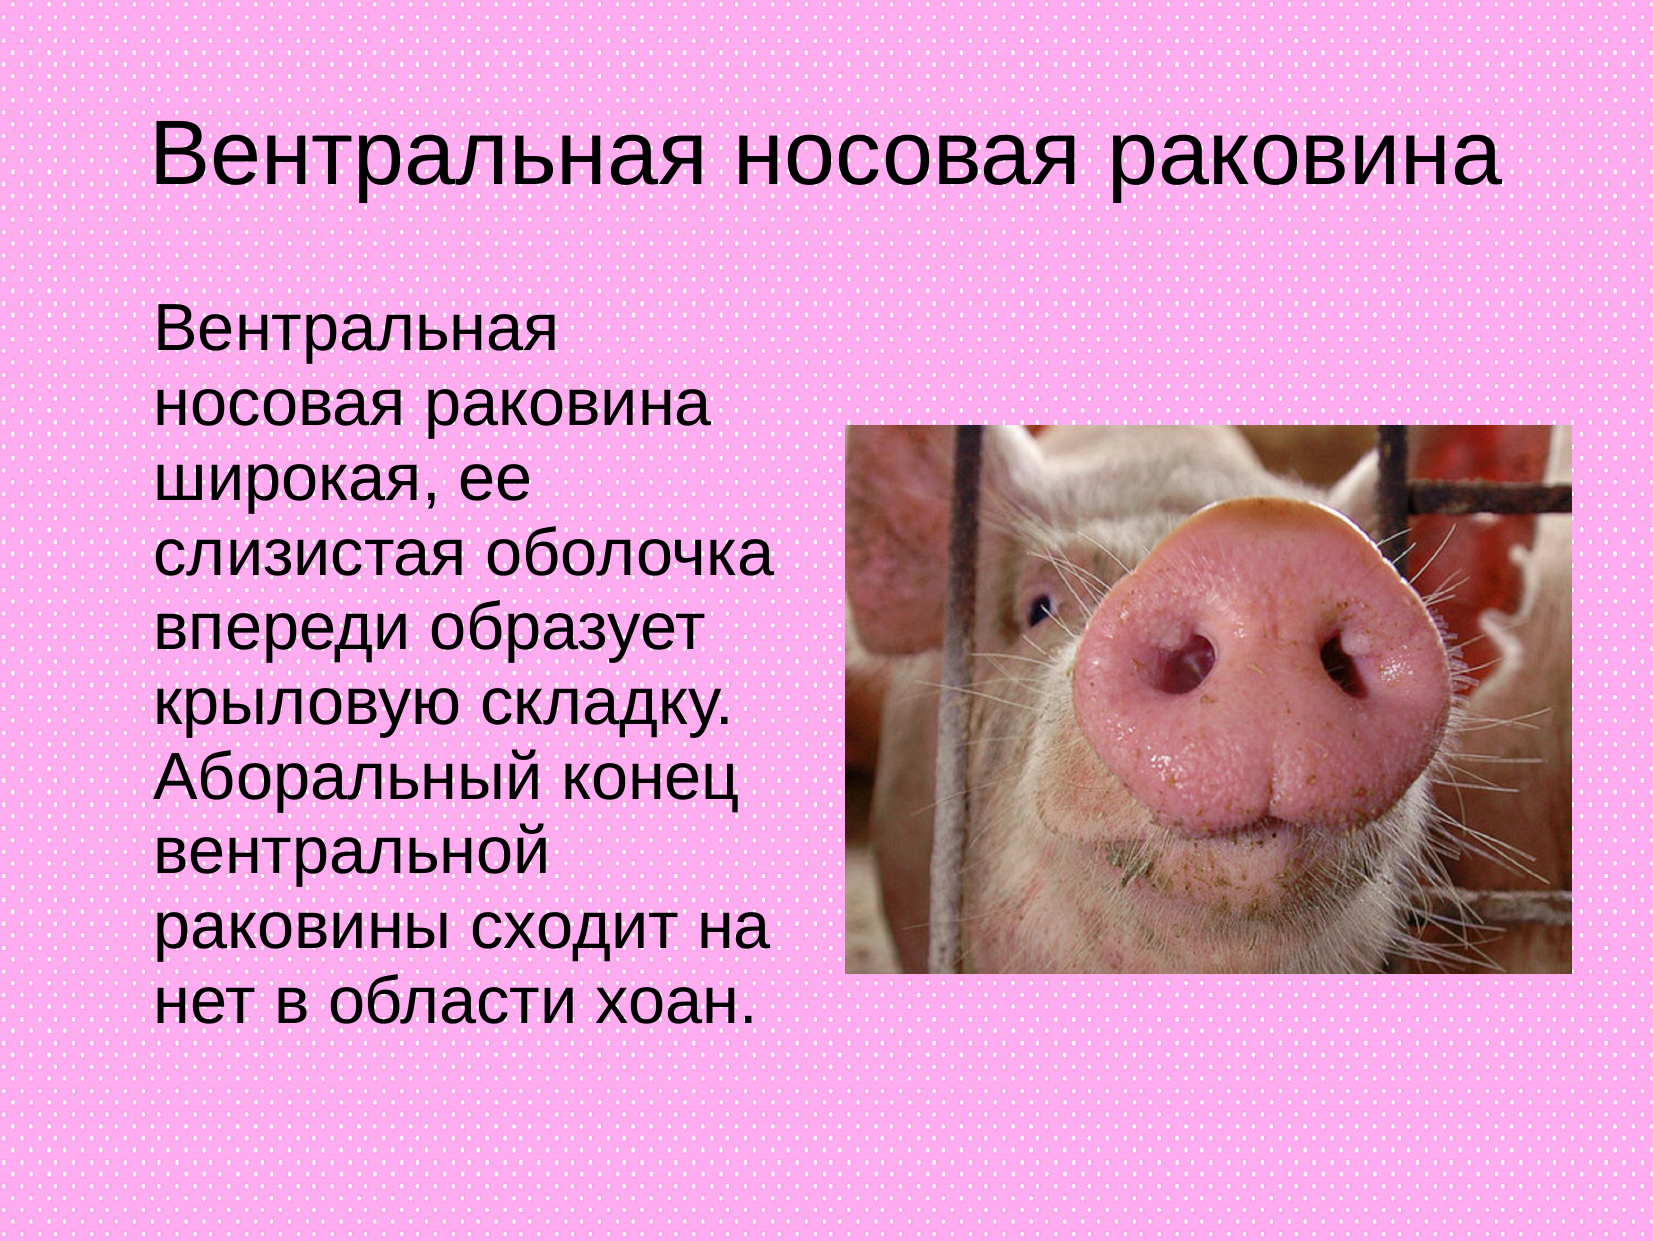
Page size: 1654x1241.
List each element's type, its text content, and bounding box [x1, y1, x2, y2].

title Вентральная носовая раковина [82, 49, 1571, 257]
list Вентральная носовая раковина широкая, ее слизистая оболочка впереди образует крыловую складку. Аборальный конец вентральной раковины сходит на нет в области хоан. [82, 290, 809, 1109]
picture [0, 0, 1654, 1241]
